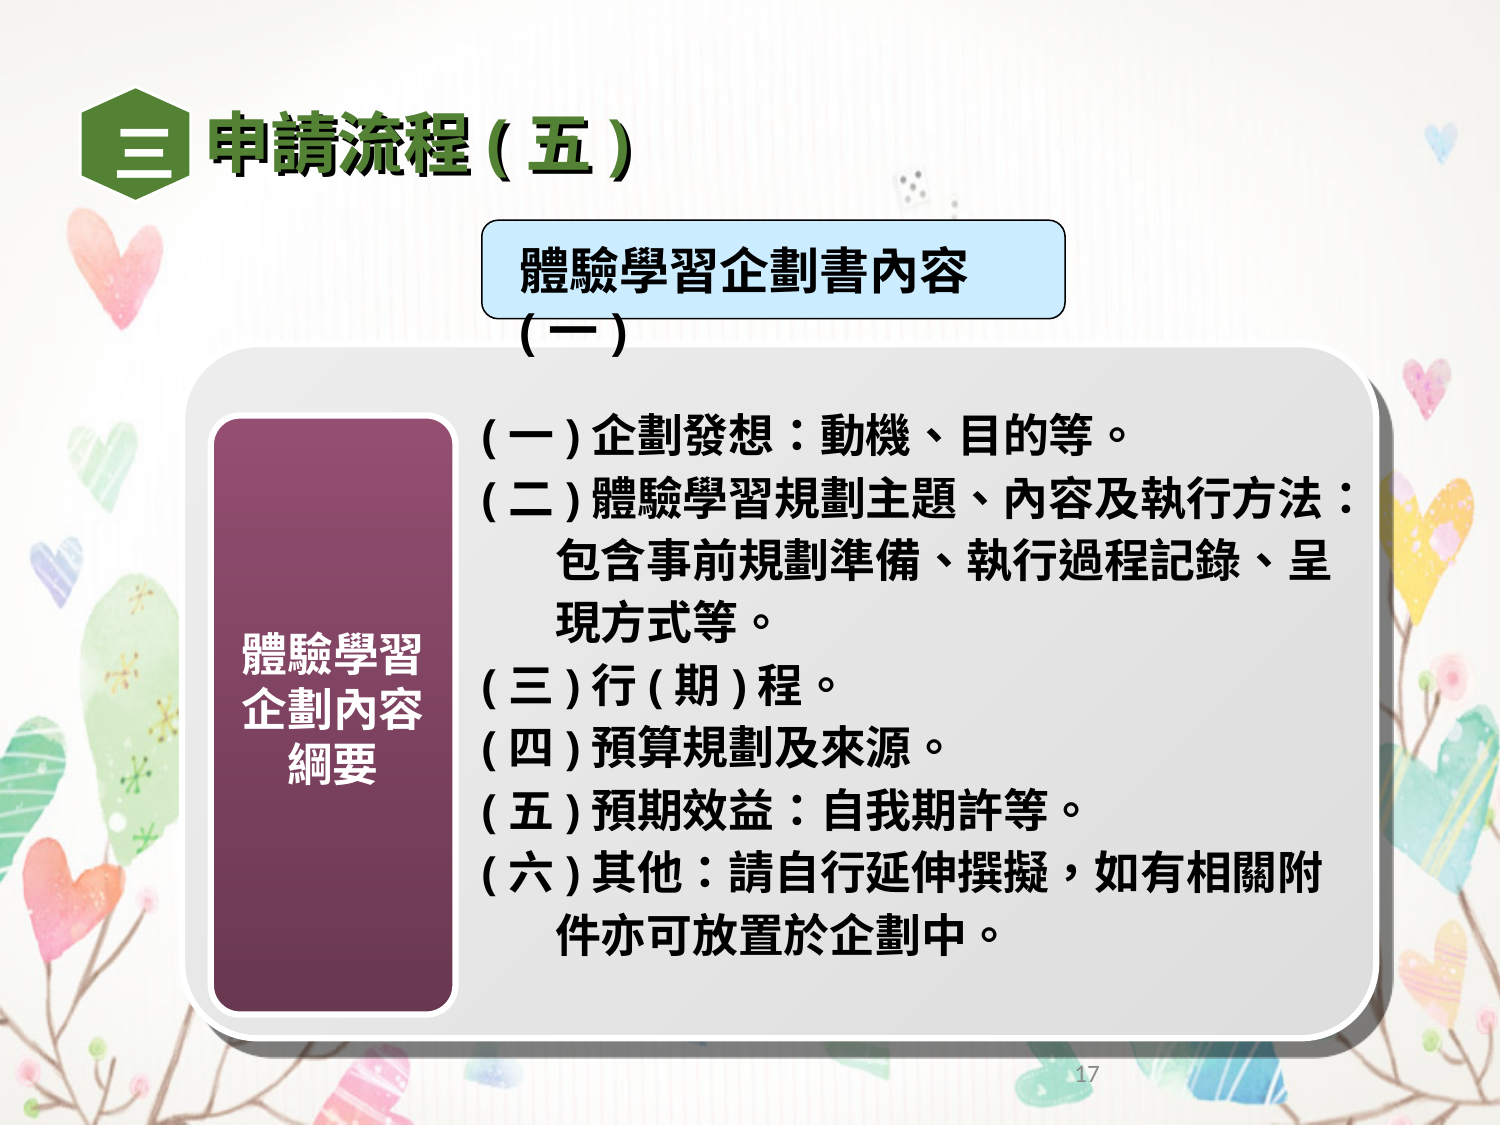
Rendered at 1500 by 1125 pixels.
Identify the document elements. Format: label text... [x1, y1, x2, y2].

text_box 體驗學習 企劃內容 綱要 [203, 618, 464, 801]
text_box (一)企劃發想：動機、目的等。 (二)體驗學習規劃主題、內容及執行方法：包含事前規劃準備、執行過程記錄、呈現方式等。 (三)行(期)程。 (四)預算規劃及來源。 (五)預期效益：自我期許等。 (六)其他：請自行延伸撰擬，如有相關附件亦可放置於企劃中。 [466, 391, 1384, 970]
text_box 體驗學習企劃書內容(一) [504, 232, 1066, 308]
text_box [182, 344, 1376, 1039]
text_box 申請流程(五) [195, 93, 743, 199]
text_box 17 [1059, 1042, 1397, 1103]
text_box [496, 1042, 1004, 1103]
text_box 三 [80, 86, 191, 202]
text_box [481, 220, 1065, 319]
